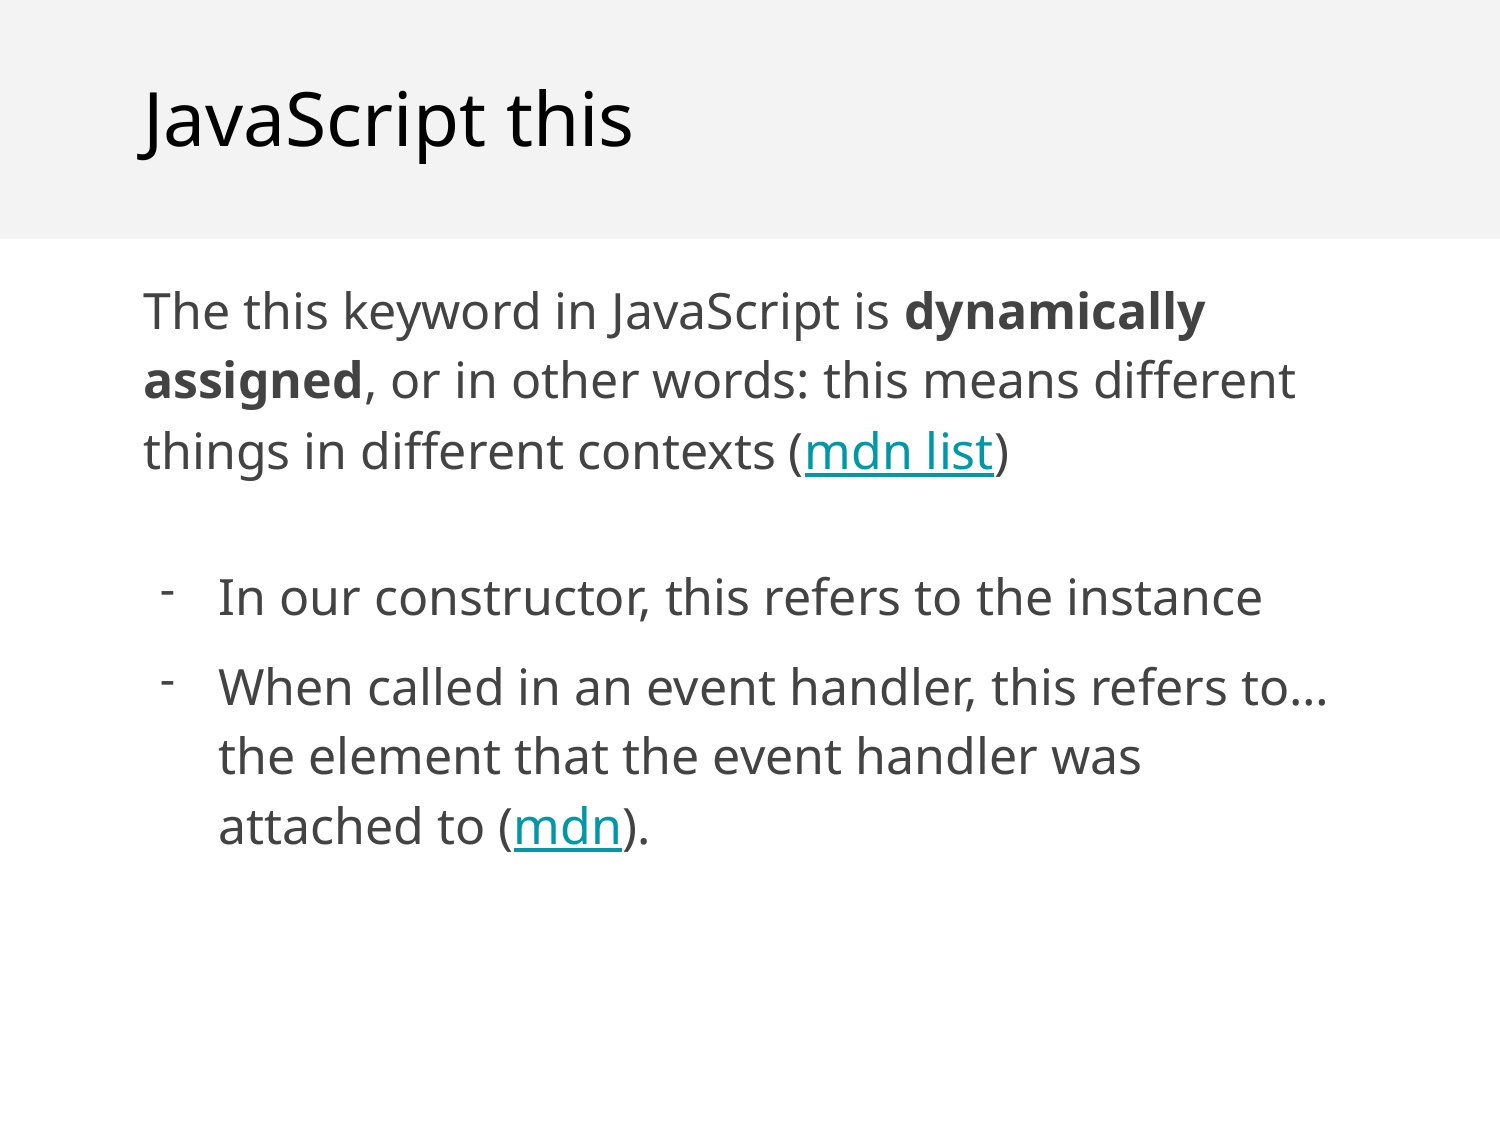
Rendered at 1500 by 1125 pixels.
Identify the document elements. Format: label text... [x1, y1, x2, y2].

title JavaScript this [128, 56, 1372, 183]
list The this keyword in JavaScript is dynamically assigned, or in other words: this means different things in different contexts (mdn list) In our constructor, this refers to the instance When called in an event handler, this refers to… the element that the event handler was attached to (mdn). [128, 255, 1372, 1004]
